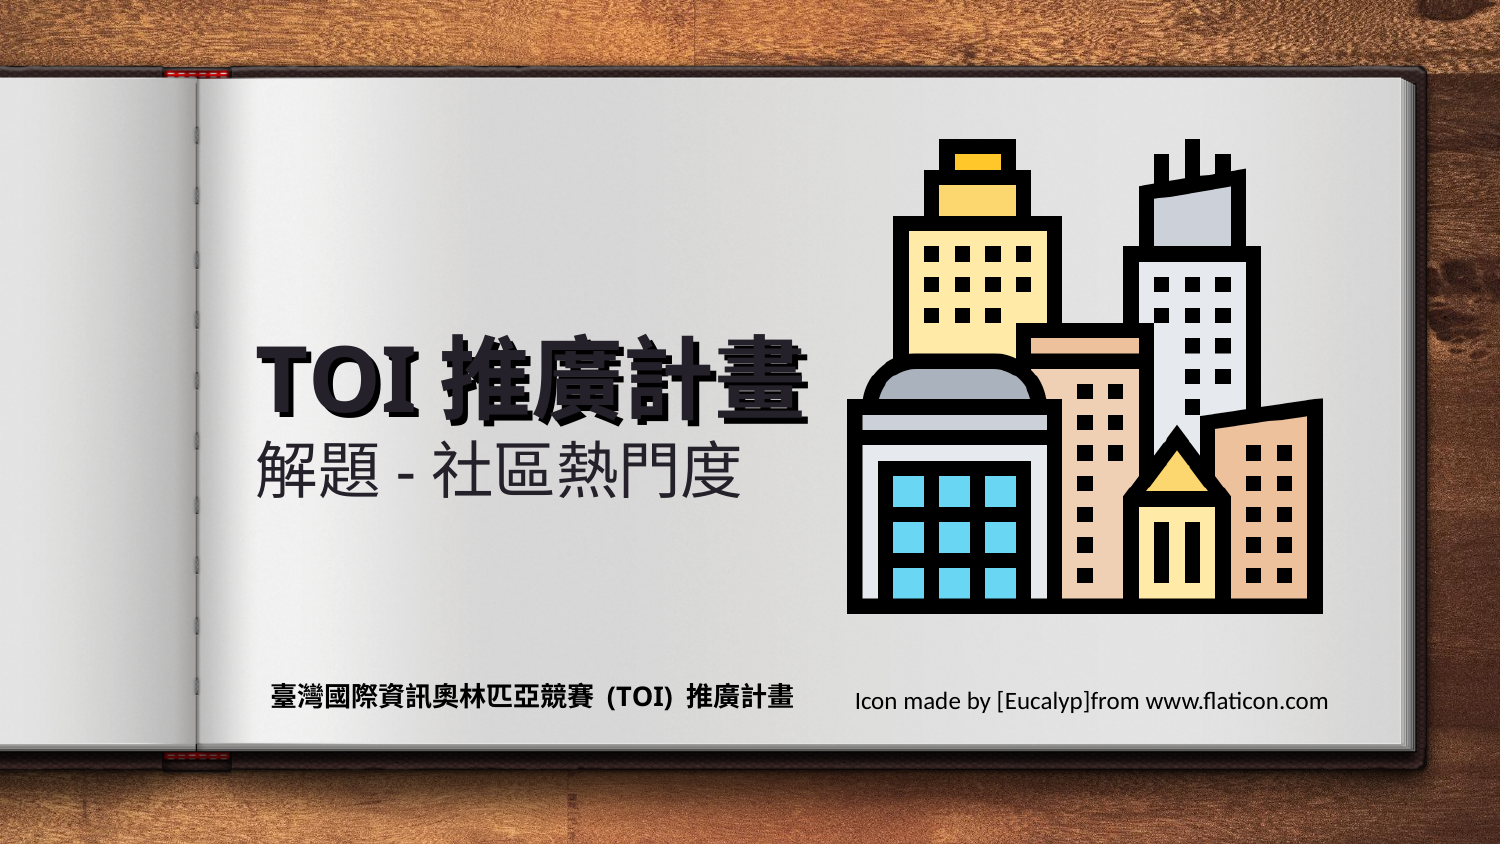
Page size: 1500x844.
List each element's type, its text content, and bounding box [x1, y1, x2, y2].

picture [839, 131, 1330, 621]
text_box Icon made by [Eucalyp]from www.flaticon.com [840, 677, 1364, 722]
title TOI推廣計畫 解題-社區熱門度 [240, 262, 839, 565]
